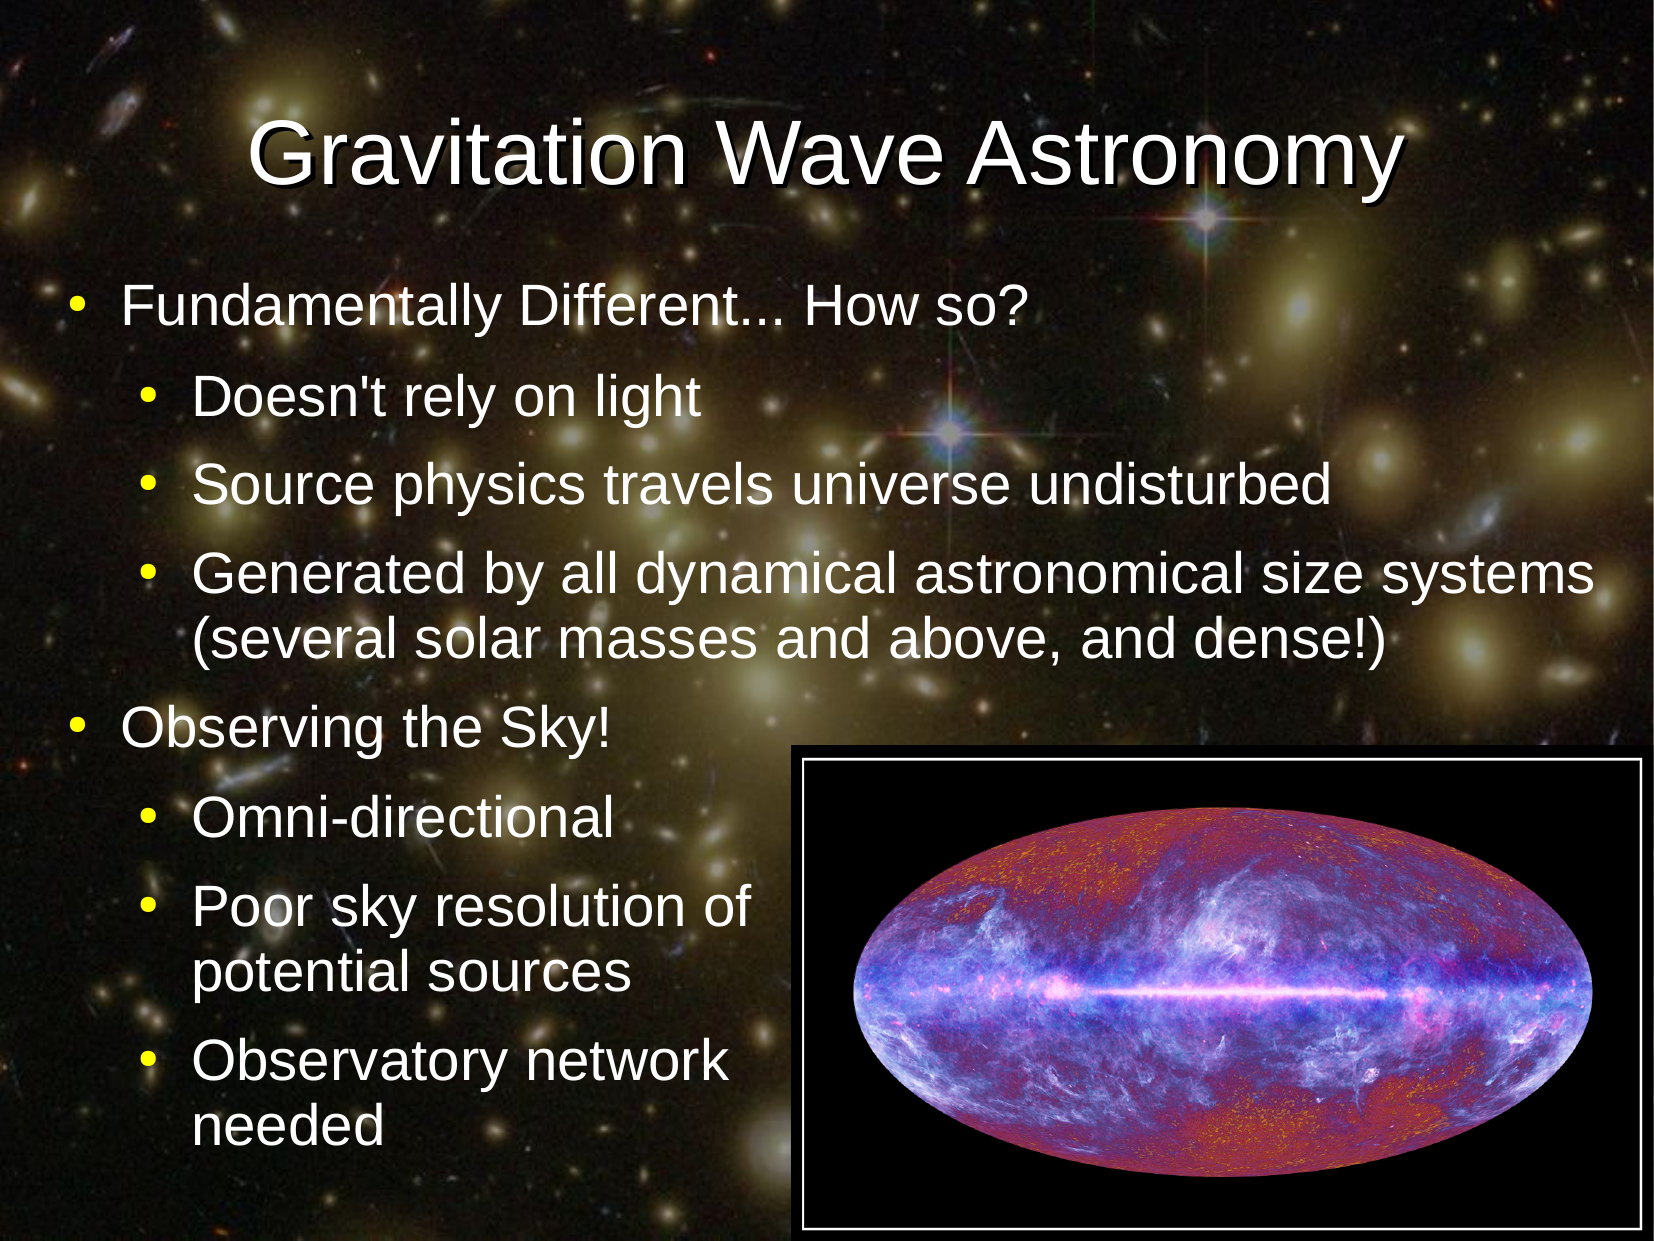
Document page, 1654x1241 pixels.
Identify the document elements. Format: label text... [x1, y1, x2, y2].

title Gravitation Wave Astronomy [82, 49, 1571, 257]
list Fundamentally Different... How so? Doesn't rely on light Source physics travels universe undisturbed Generated by all dynamical astronomical size systems (several solar masses and above, and dense!) Observing the Sky! Omni-directional Poor sky resolution of potential sources Observatory network needed [49, 272, 1625, 1158]
picture [0, 0, 1654, 1241]
